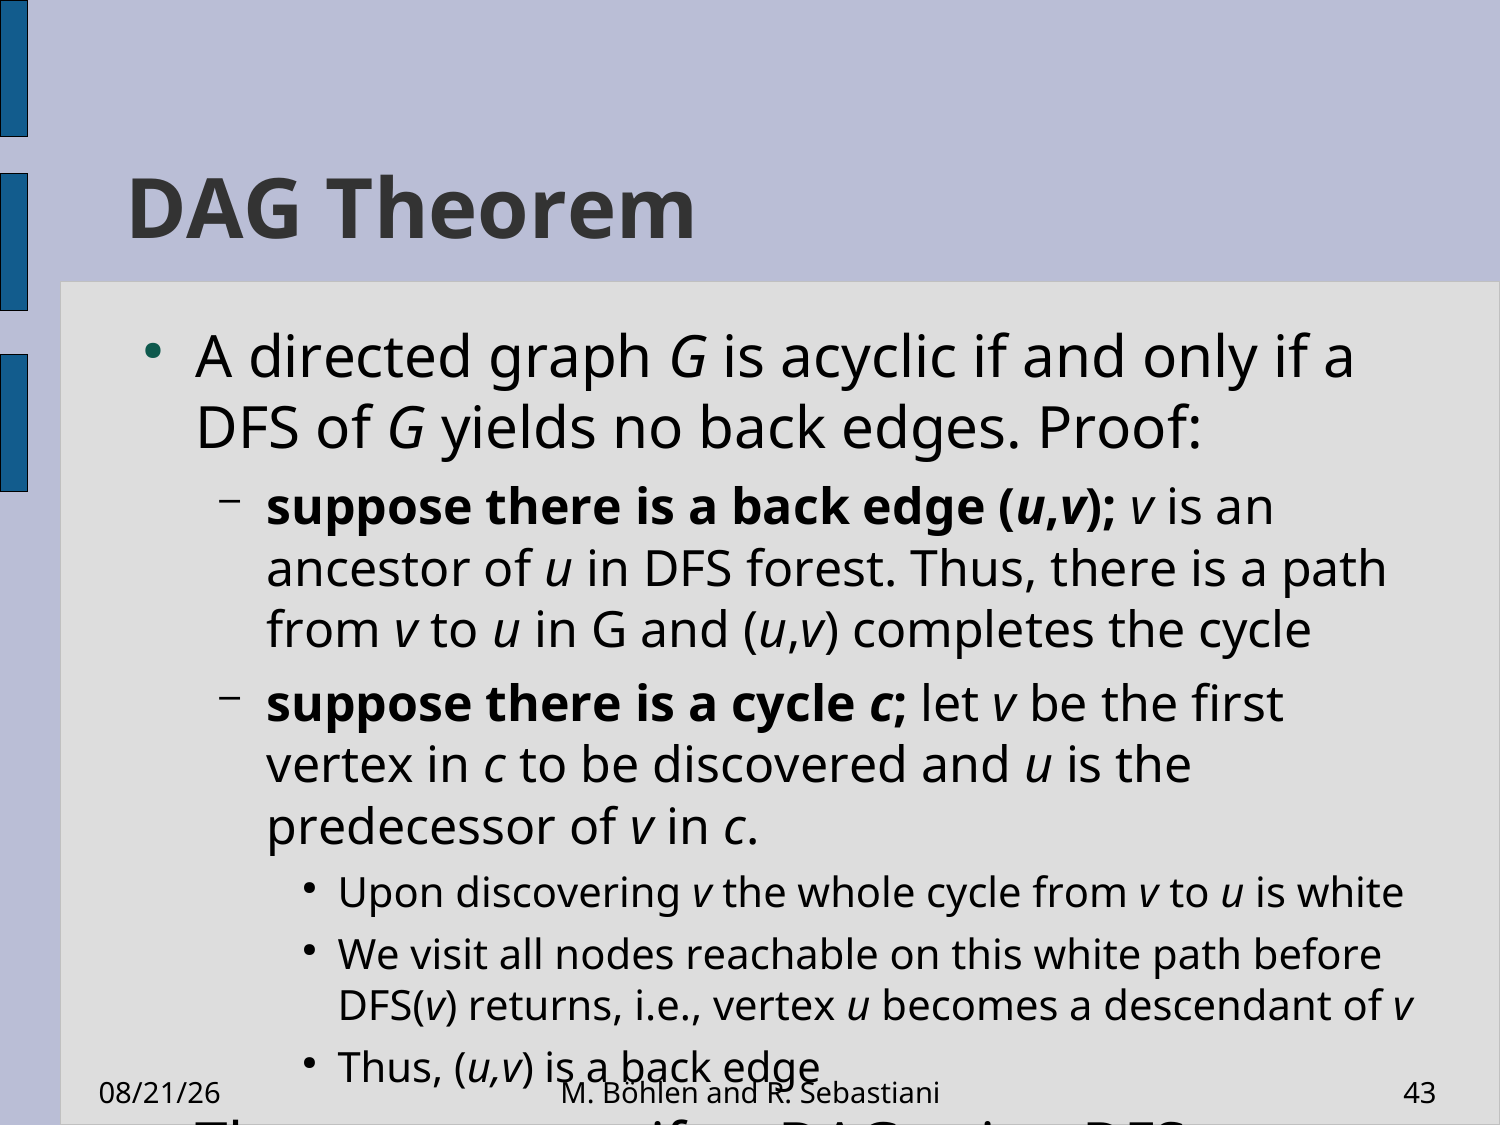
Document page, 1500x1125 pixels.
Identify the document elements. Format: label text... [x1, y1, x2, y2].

list A directed graph G is acyclic if and only if a DFS of G yields no back edges. Proof: suppose there is a back edge (u,v); v is an ancestor of u in DFS forest. Thus, there is a path from v to u in G and (u,v) completes the cycle suppose there is a cycle c; let v be the first vertex in c to be discovered and u is the predecessor of v in c. Upon discovering v the whole cycle from v to u is white We visit all nodes reachable on this white path before DFS(v) returns, i.e., vertex u becomes a descendant of v Thus, (u,v) is a back edge Thus, we can verify a DAG using DFS. [110, 312, 1450, 1058]
title DAG Theorem [110, 67, 1392, 271]
